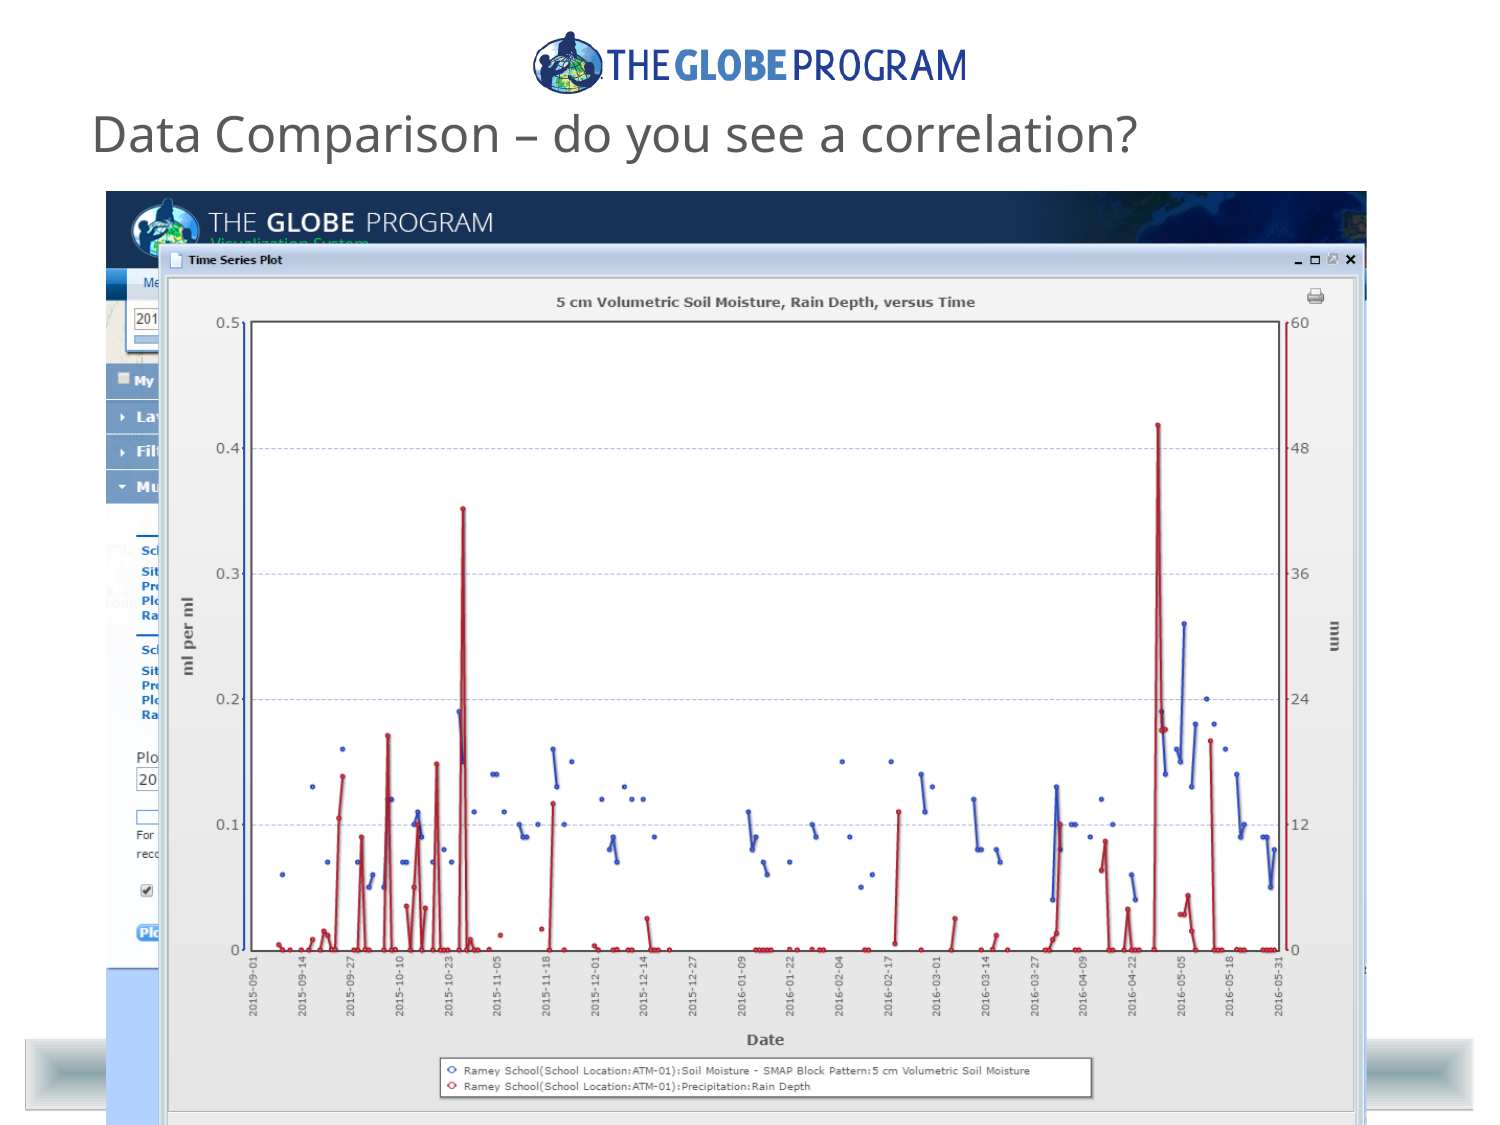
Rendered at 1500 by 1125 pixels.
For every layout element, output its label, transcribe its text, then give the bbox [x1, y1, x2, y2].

picture [526, 24, 975, 95]
title Data Comparison – do you see a correlation? [76, 95, 1427, 170]
picture [106, 191, 1367, 1125]
